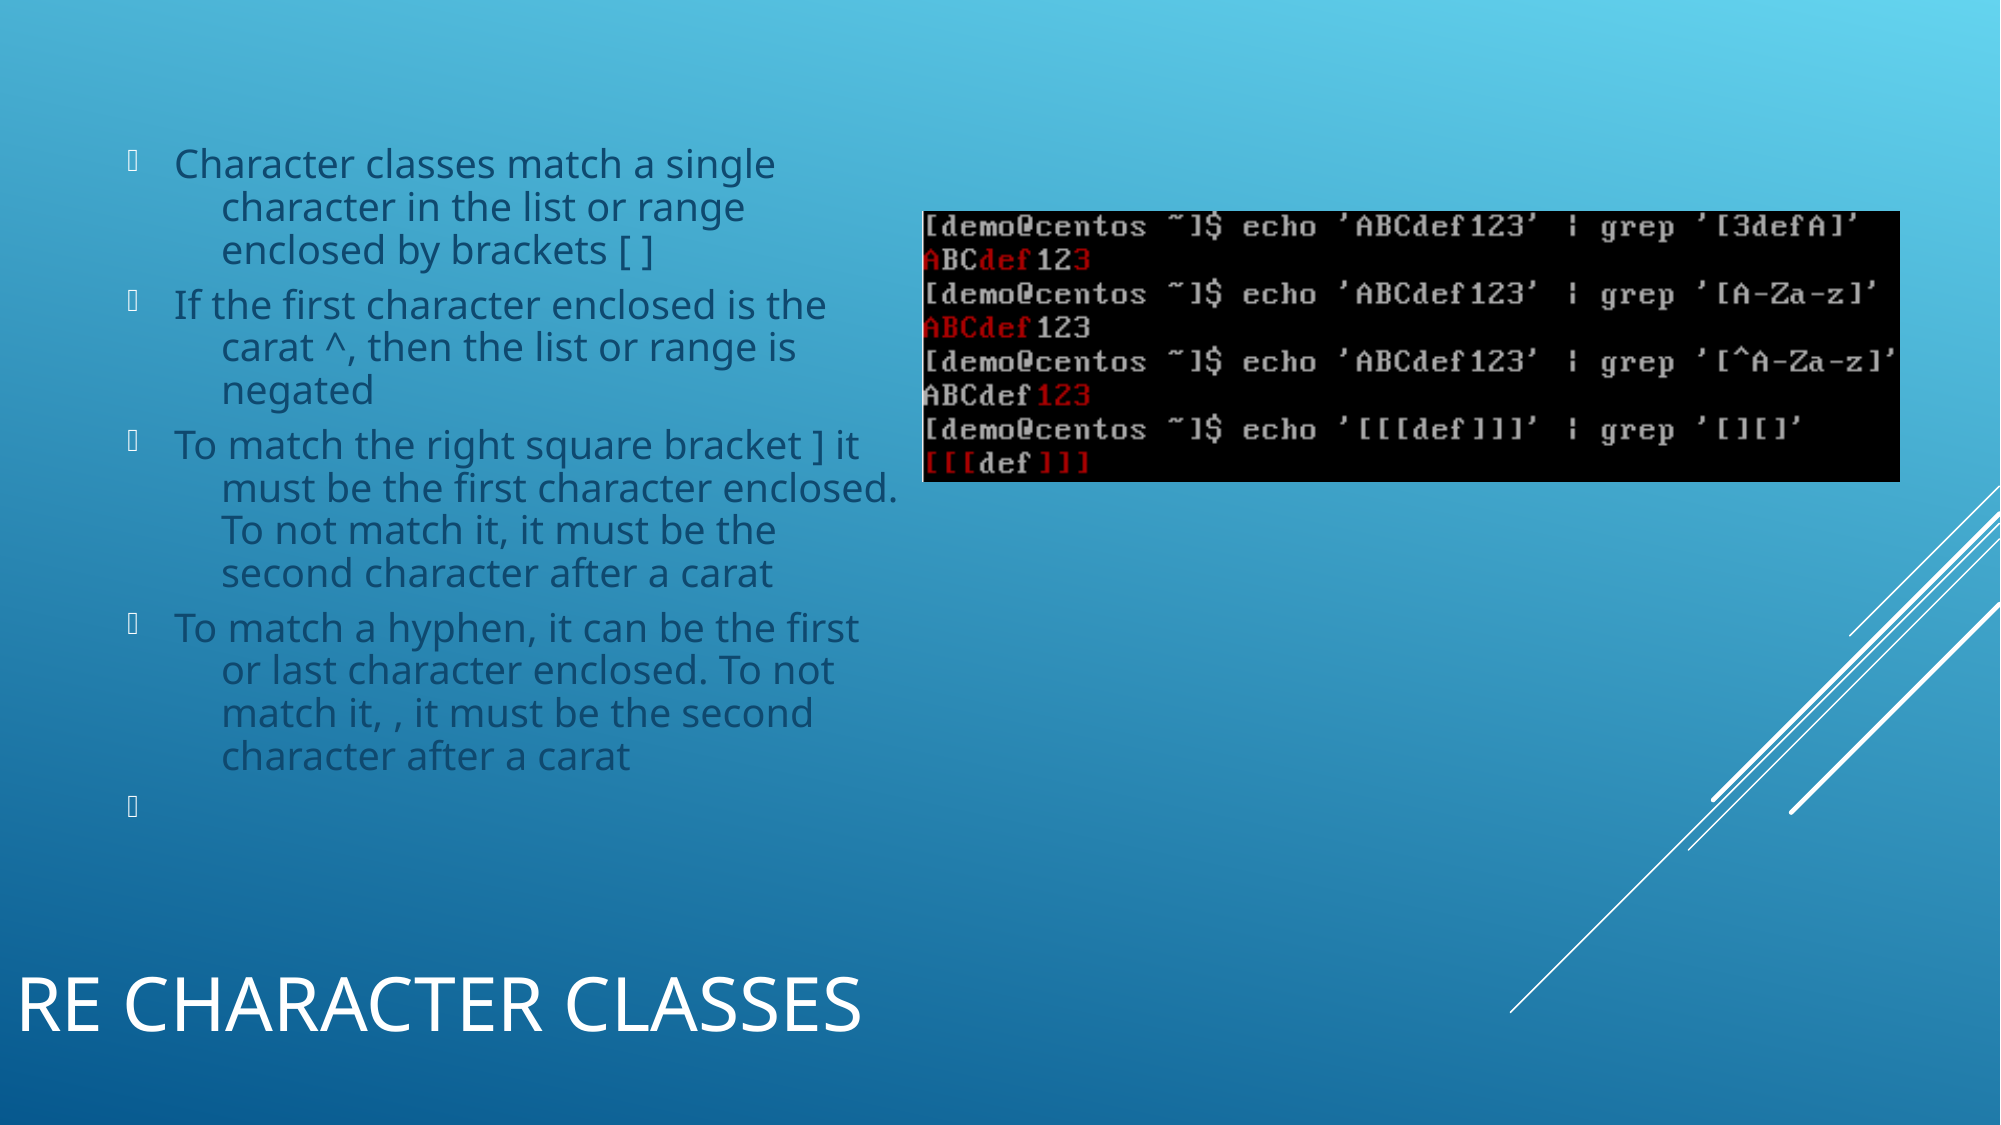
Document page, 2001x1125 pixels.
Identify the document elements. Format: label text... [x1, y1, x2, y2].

title re character classes [0, 877, 1401, 1125]
picture [922, 211, 1900, 482]
list Character classes match a single character in the list or range enclosed by brackets [ ] If the first character enclosed is the carat ^, then the list or range is negated To match the right square bracket ] it must be the first character enclosed. To not match it, it must be the second character after a carat To match a hyphen, it can be the first or last character enclosed. To not match it, , it must be the second character after a carat [112, 112, 923, 867]
